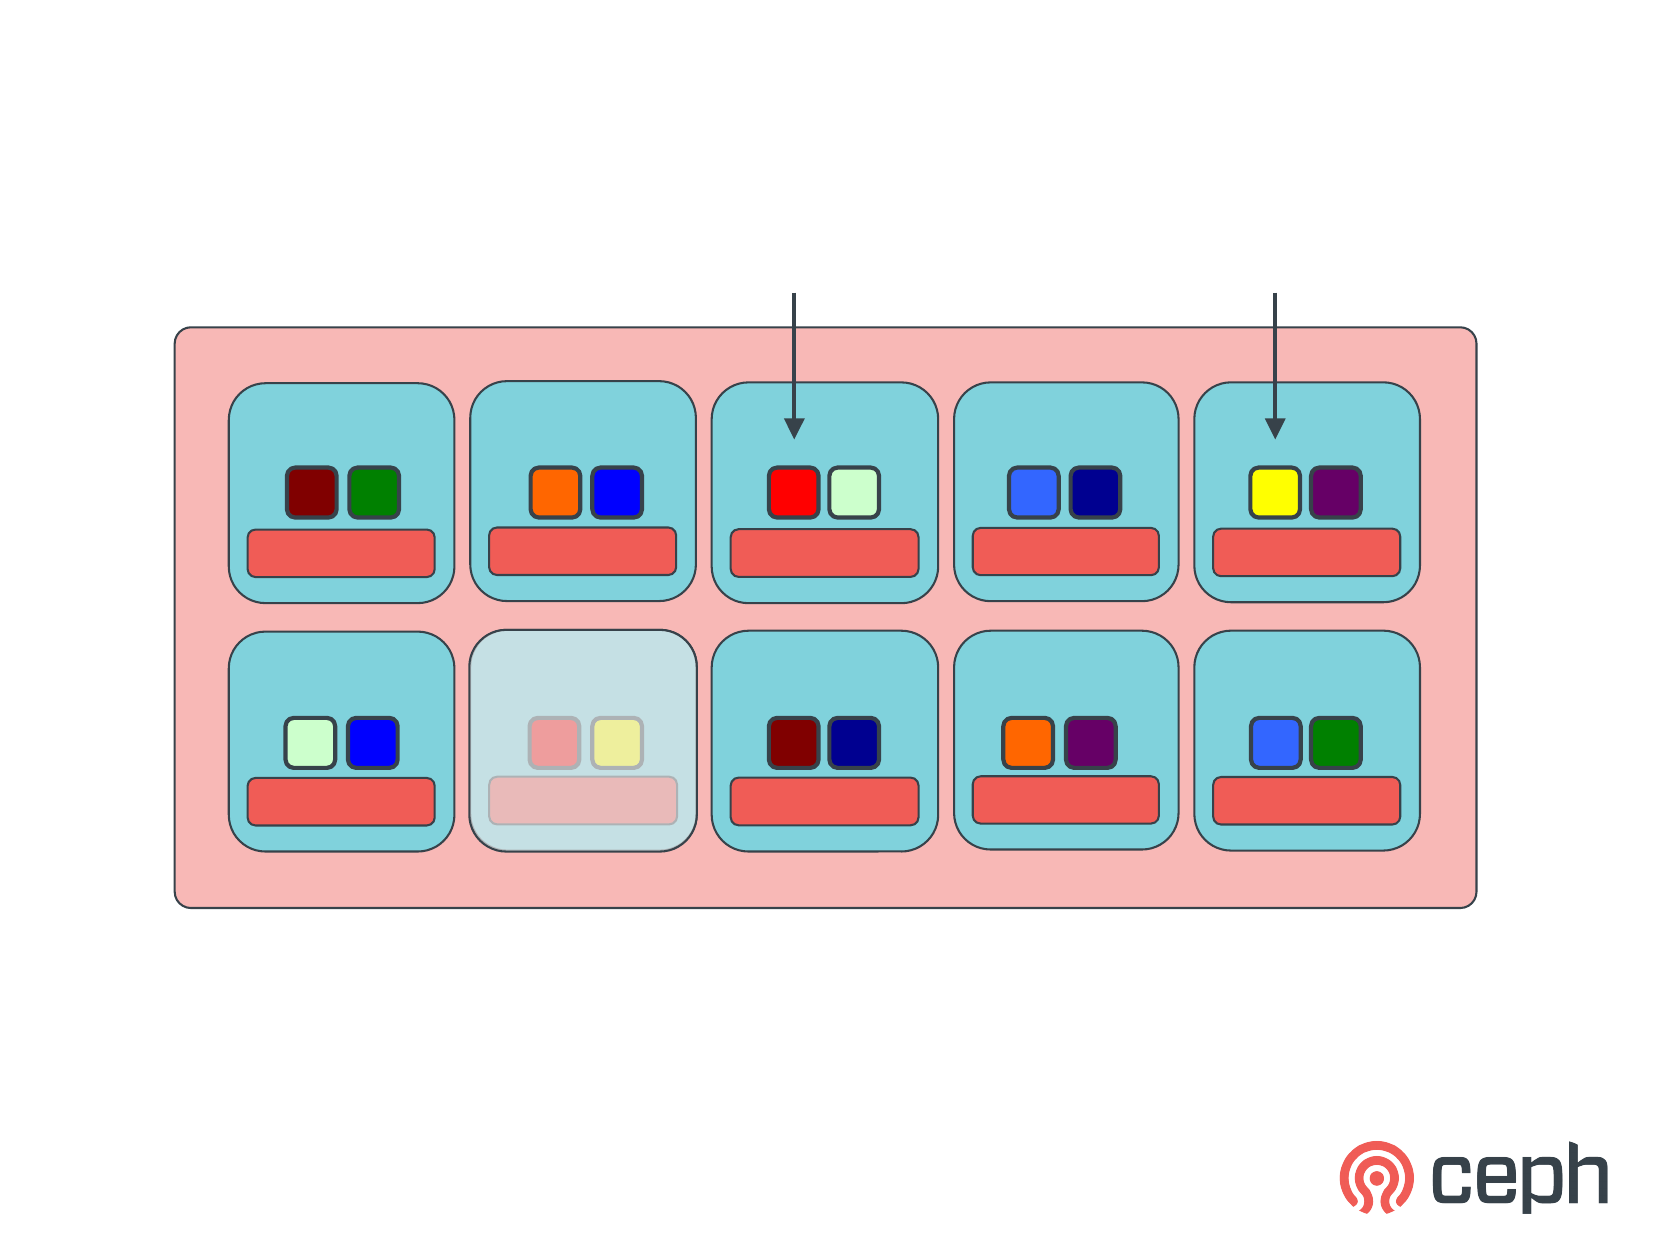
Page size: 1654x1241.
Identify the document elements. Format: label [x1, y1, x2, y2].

picture [1293, 1095, 1654, 1241]
text_box [174, 327, 1477, 909]
